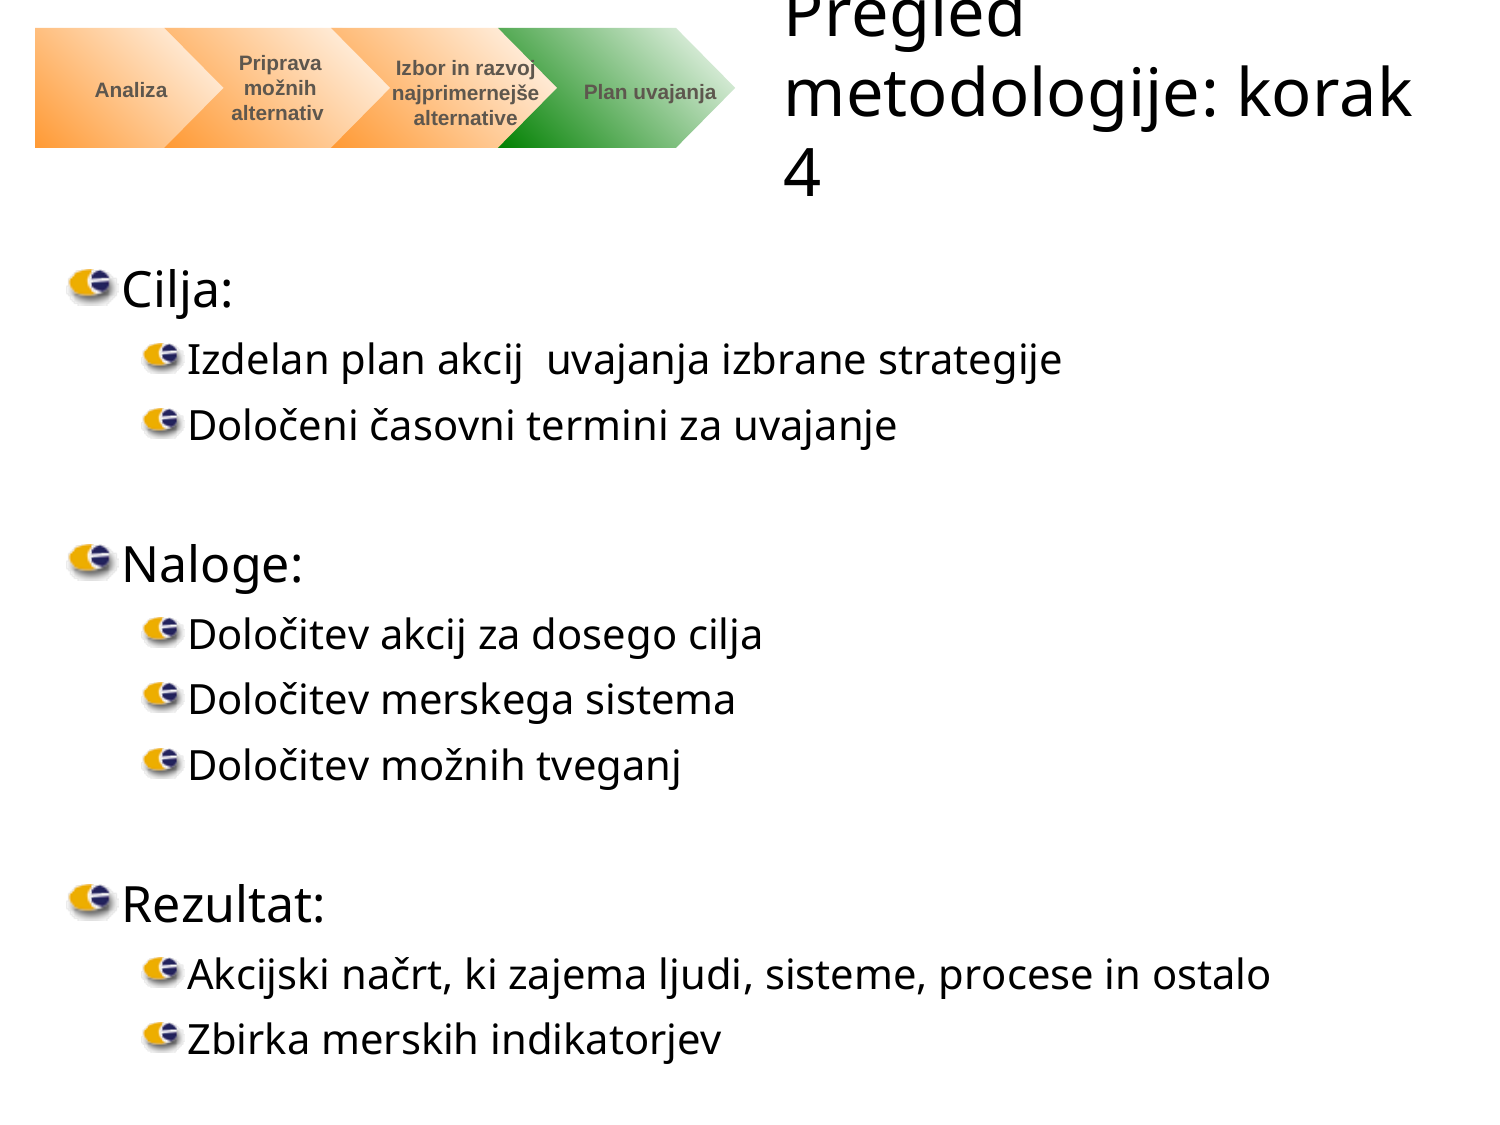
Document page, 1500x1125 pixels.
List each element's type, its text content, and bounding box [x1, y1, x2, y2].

text_box Izbor in razvoj najprimernejše alternative [375, 46, 557, 138]
text_box Priprava možnih alternativ [210, 41, 350, 133]
text_box [35, 27, 719, 148]
picture [140, 957, 185, 988]
picture [140, 682, 185, 713]
picture [65, 269, 119, 306]
title Pregled metodologije: korak 4 [768, 2, 1452, 178]
picture [65, 544, 119, 581]
picture [140, 748, 185, 779]
picture [65, 884, 119, 921]
picture [140, 343, 185, 374]
text_box Analiza [47, 69, 210, 110]
picture [140, 617, 185, 648]
text_box Plan uvajanja [555, 71, 746, 112]
text_box Cilja: Izdelan plan akcij uvajanja izbrane strategije Določeni časovni termini za uvajanje Naloge: Določitev akcij za dosego cilja Določitev merskega sistema Določitev možnih tveganj Rezultat: Akcijski načrt, ki zajema ljudi, sisteme, procese in ostalo Zbirka merskih indikatorjev [50, 260, 1447, 1055]
picture [140, 1022, 185, 1053]
picture [140, 408, 185, 439]
